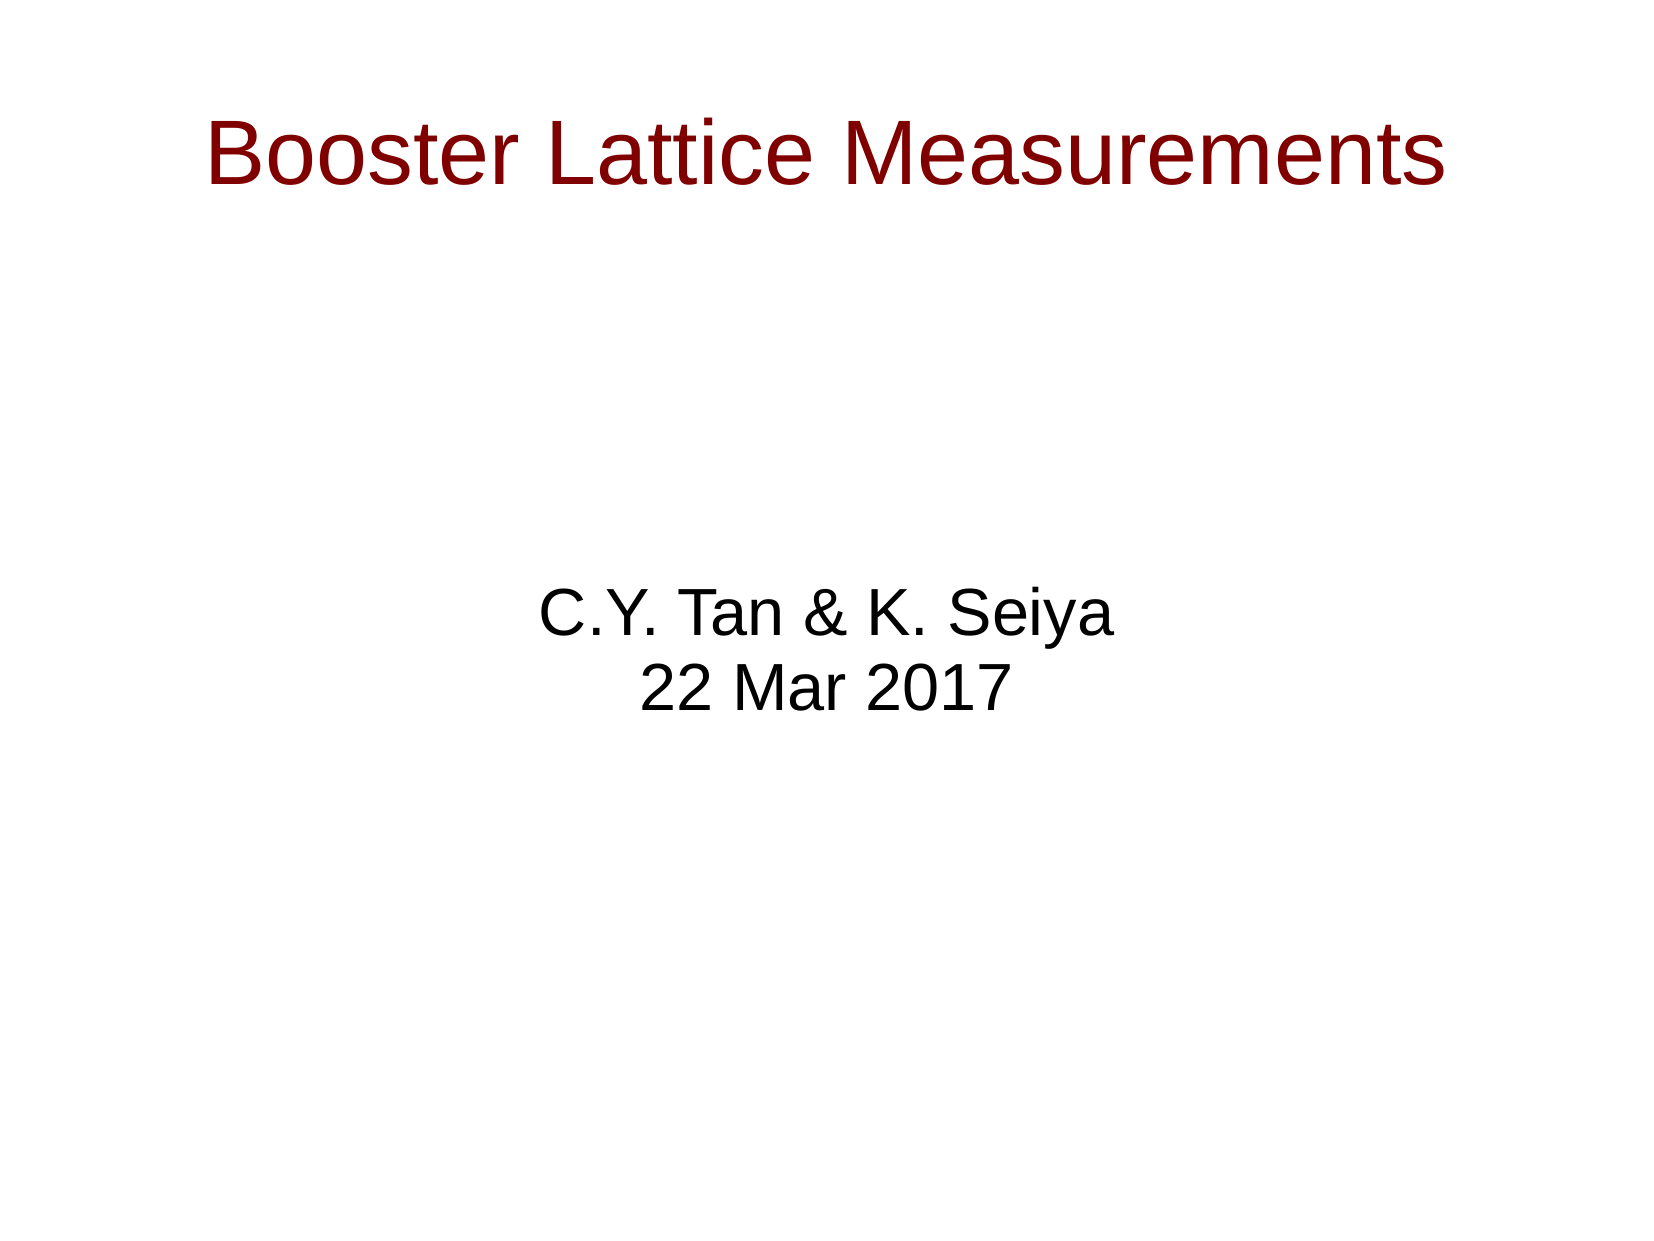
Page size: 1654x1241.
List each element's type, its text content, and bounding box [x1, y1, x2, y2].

title Booster Lattice Measurements [82, 49, 1571, 257]
subtitle C.Y. Tan & K. Seiya 22 Mar 2017 [82, 290, 1571, 1010]
